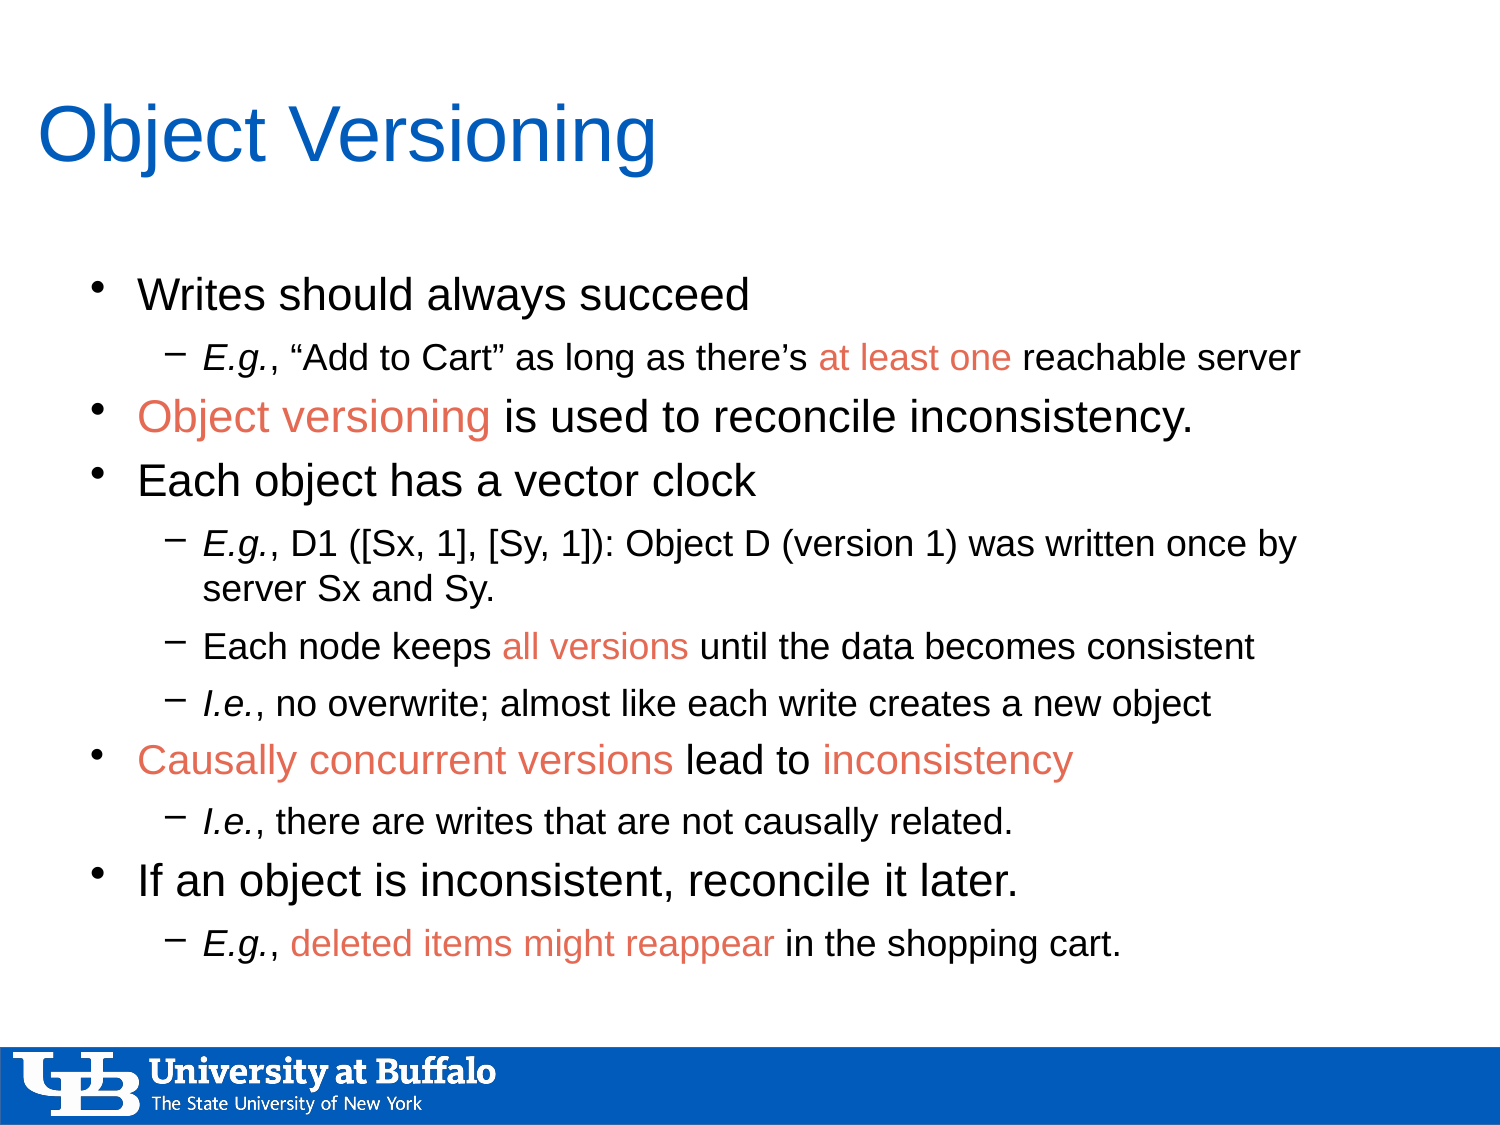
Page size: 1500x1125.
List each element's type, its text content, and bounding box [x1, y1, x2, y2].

picture [13, 1052, 496, 1116]
title Object Versioning [37, 40, 1388, 228]
list Writes should always succeed E.g., “Add to Cart” as long as there’s at least one reachable server Object versioning is used to reconcile inconsistency. Each object has a vector clock E.g., D1 ([Sx, 1], [Sy, 1]): Object D (version 1) was written once by server Sx and Sy. Each node keeps all versions until the data becomes consistent I.e., no overwrite; almost like each write creates a new object Causally concurrent versions lead to inconsistency I.e., there are writes that are not causally related. If an object is inconsistent, reconcile it later. E.g., deleted items might reappear in the shopping cart. [75, 263, 1425, 916]
